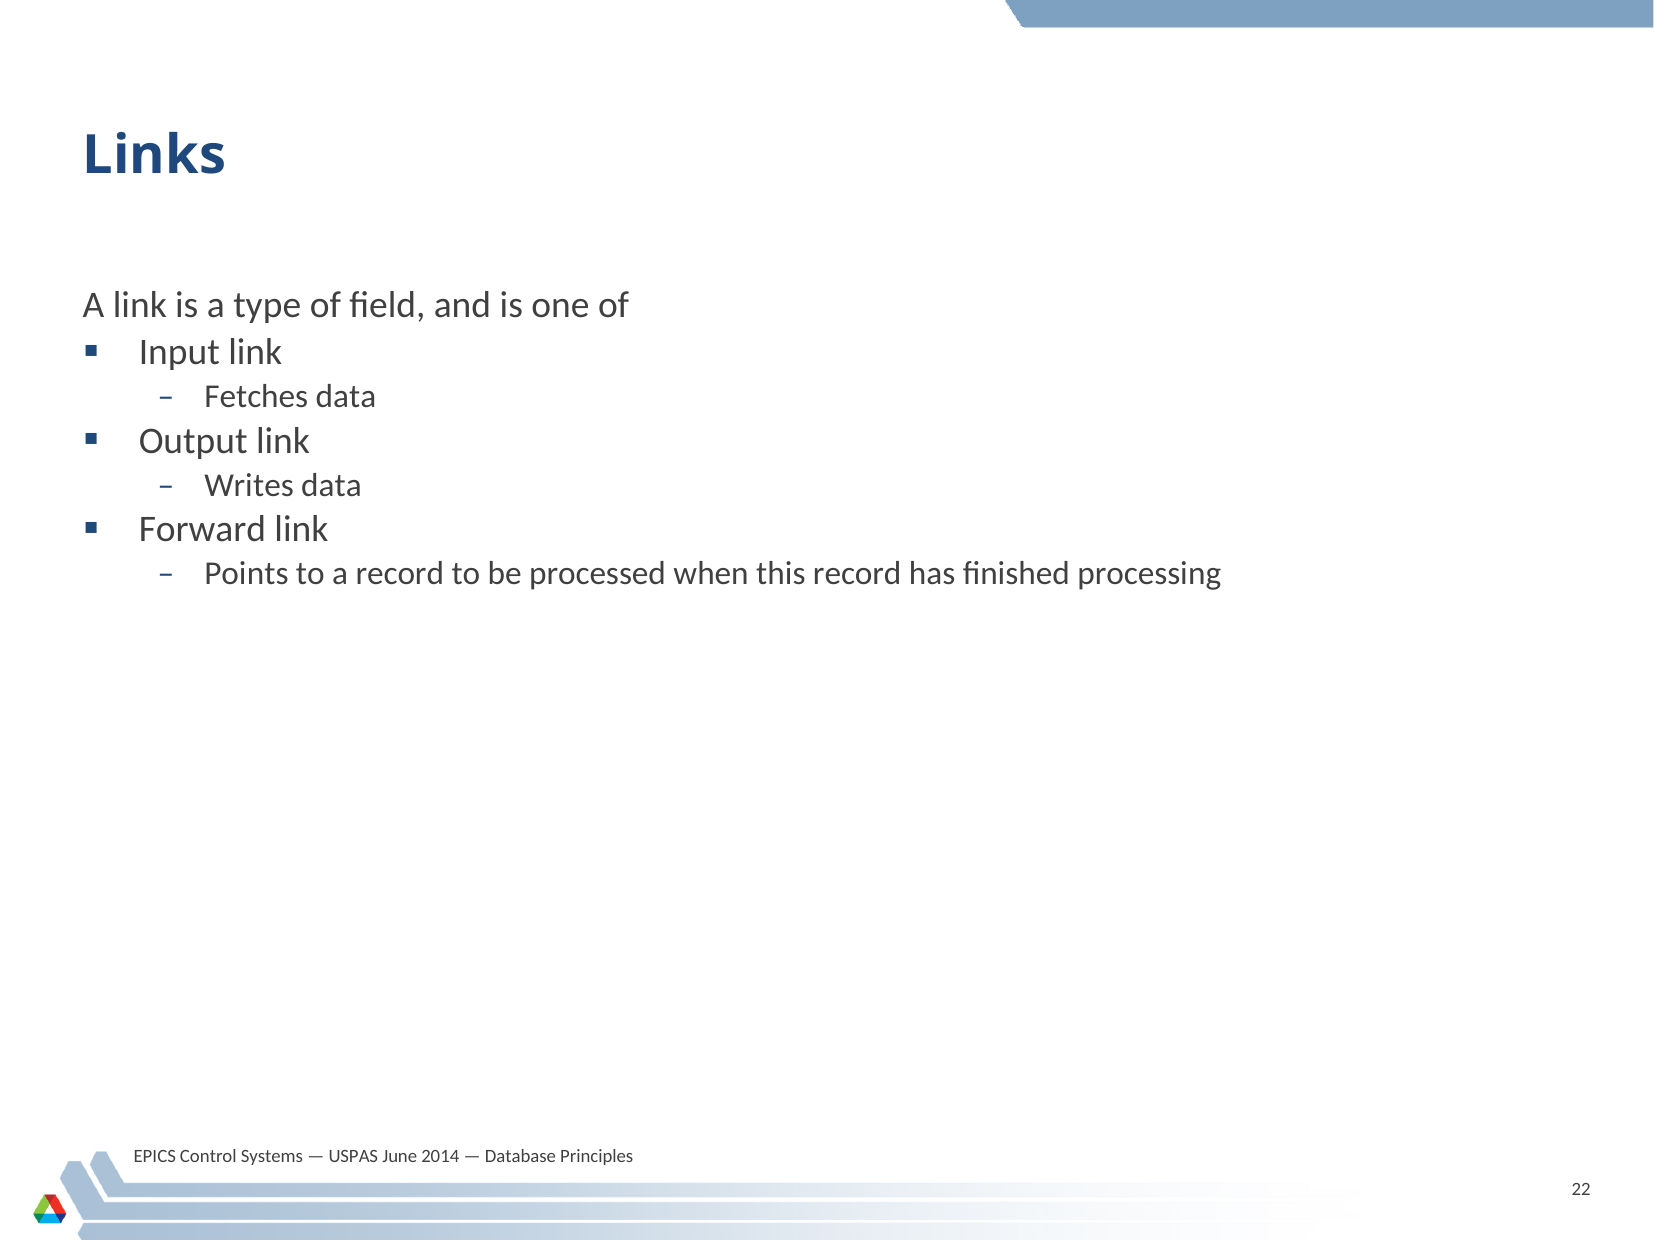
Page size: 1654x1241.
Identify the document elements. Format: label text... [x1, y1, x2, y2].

picture [0, 1143, 1654, 1240]
picture [0, 0, 1654, 29]
title Links [82, 121, 1571, 185]
list A link is a type of field, and is one of Input link Fetches data Output link Writes data Forward link Points to a record to be processed when this record has finished processing [82, 289, 1571, 648]
